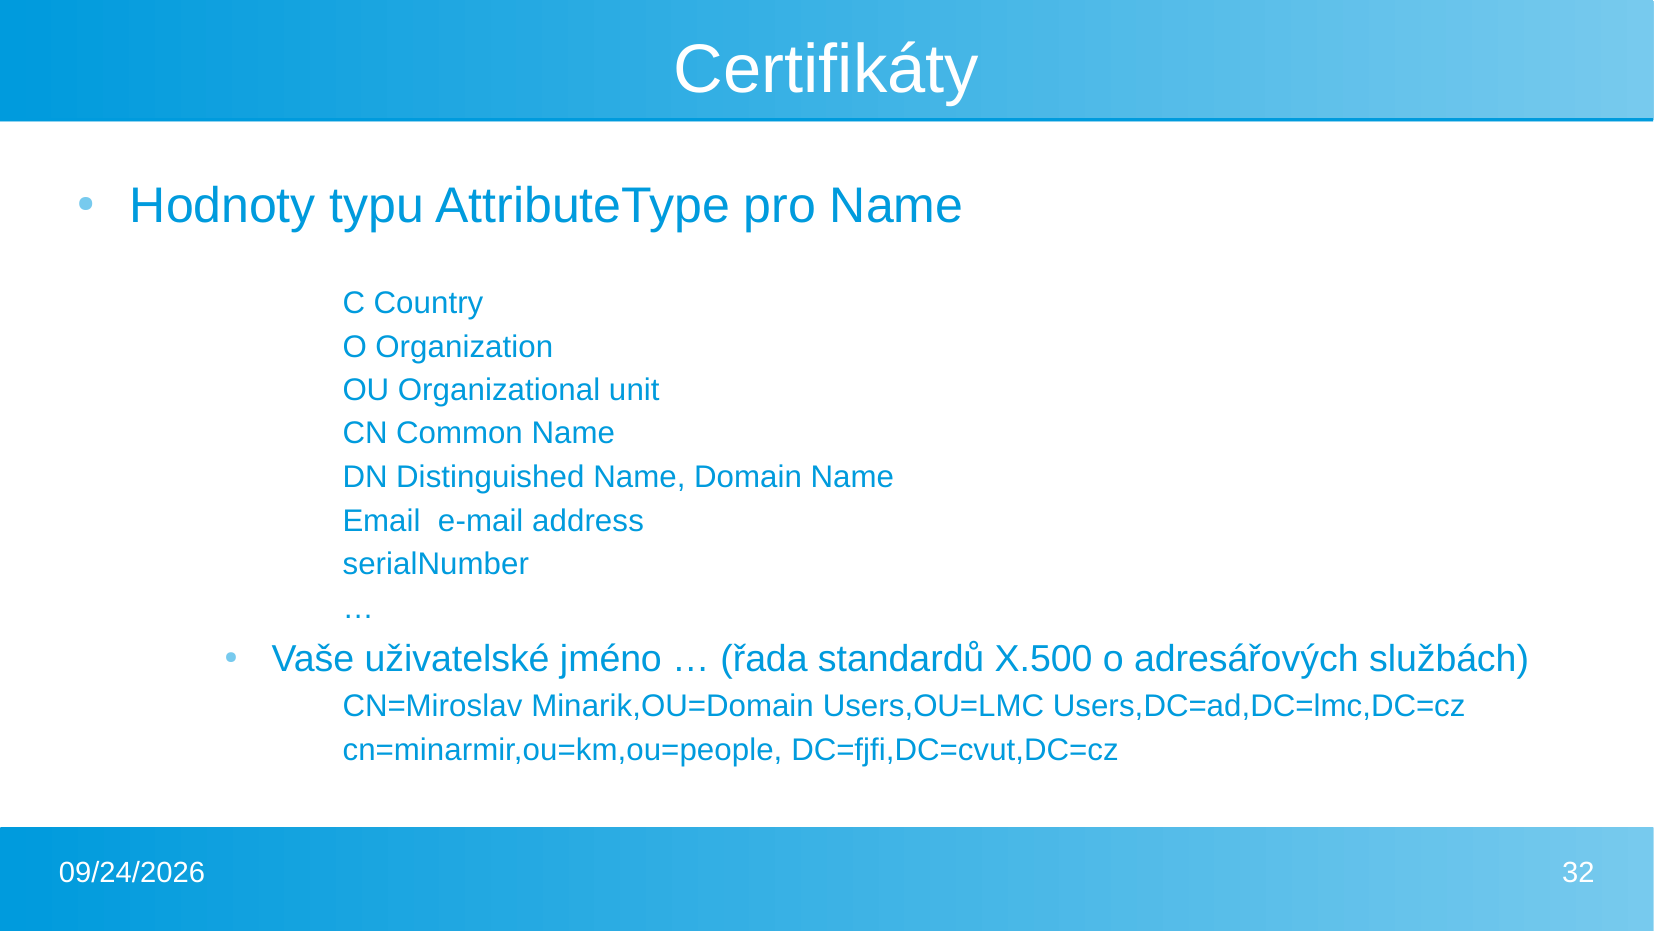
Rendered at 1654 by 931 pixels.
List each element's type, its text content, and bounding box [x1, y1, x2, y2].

list Hodnoty typu AttributeType pro Name C Country O Organization OU Organizational unit CN Common Name DN Distinguished Name, Domain Name Email e-mail address serialNumber … Vaše uživatelské jméno … (řada standardů X.500 o adresářových službách) CN=Miroslav Minarik,OU=Domain Users,OU=LMC Users,DC=ad,DC=lmc,DC=cz cn=minarmir,ou=km,ou=people, DC=fjfi,DC=cvut,DC=cz [59, 177, 1595, 768]
title Certifikáty [59, 29, 1595, 108]
